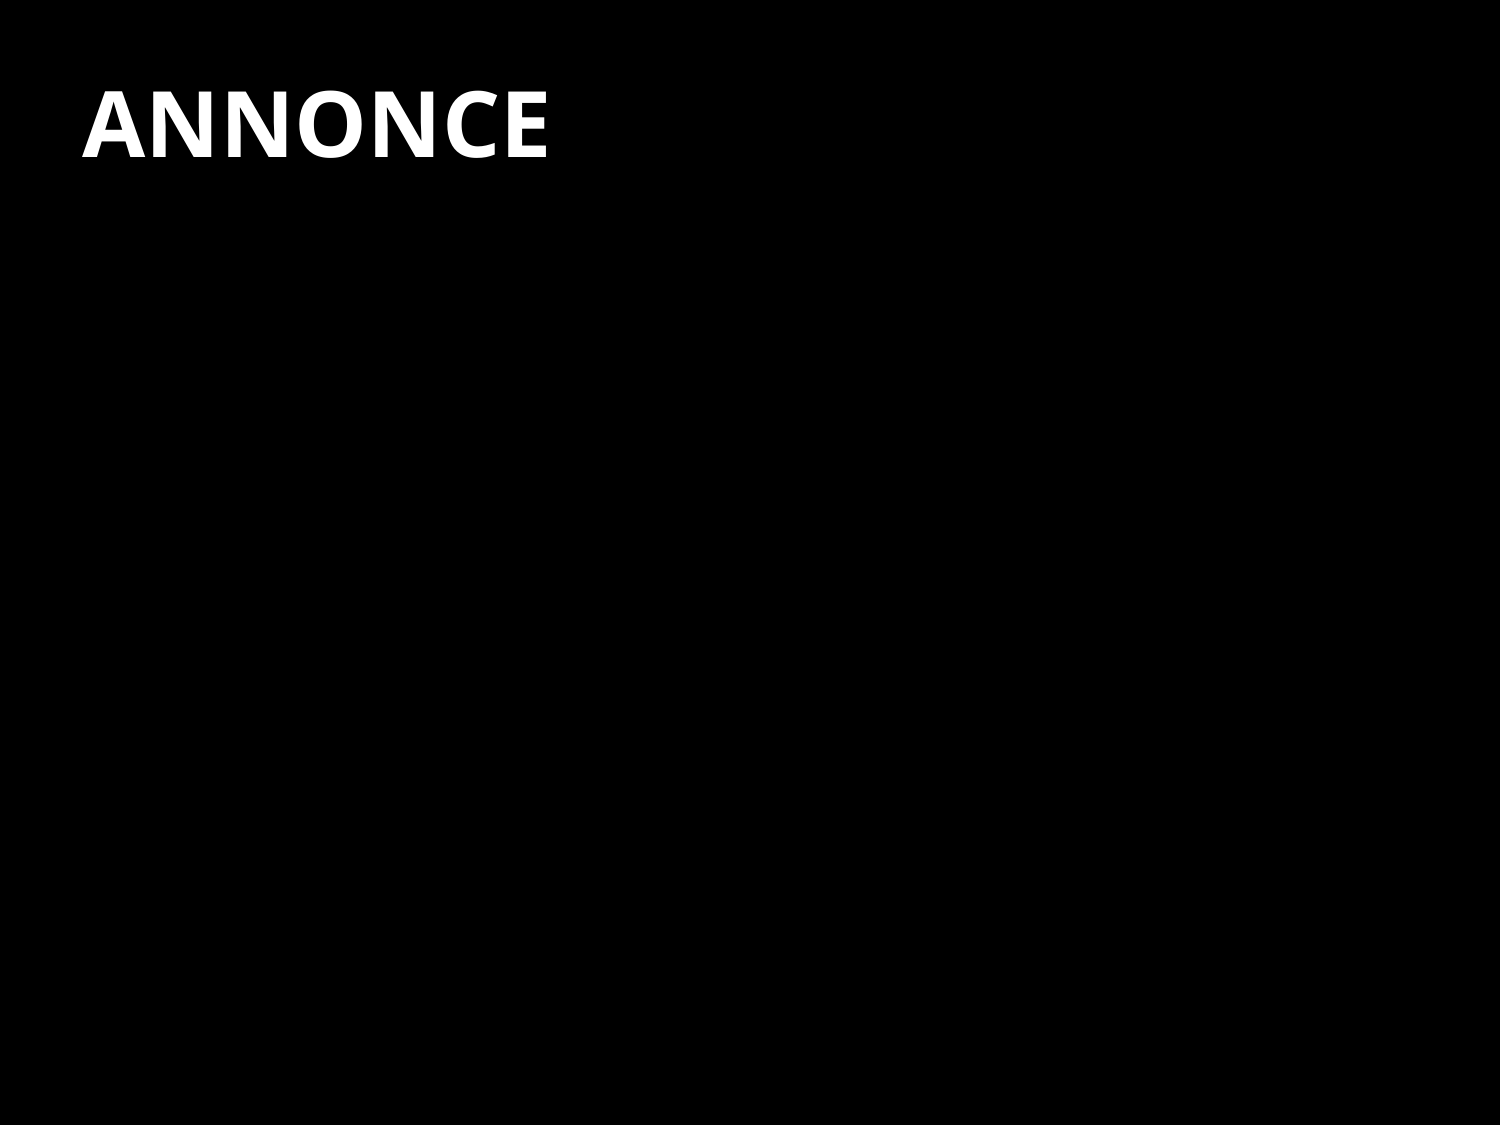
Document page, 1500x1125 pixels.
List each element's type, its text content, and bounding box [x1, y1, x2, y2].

list ANNONCE [82, 59, 1453, 1125]
